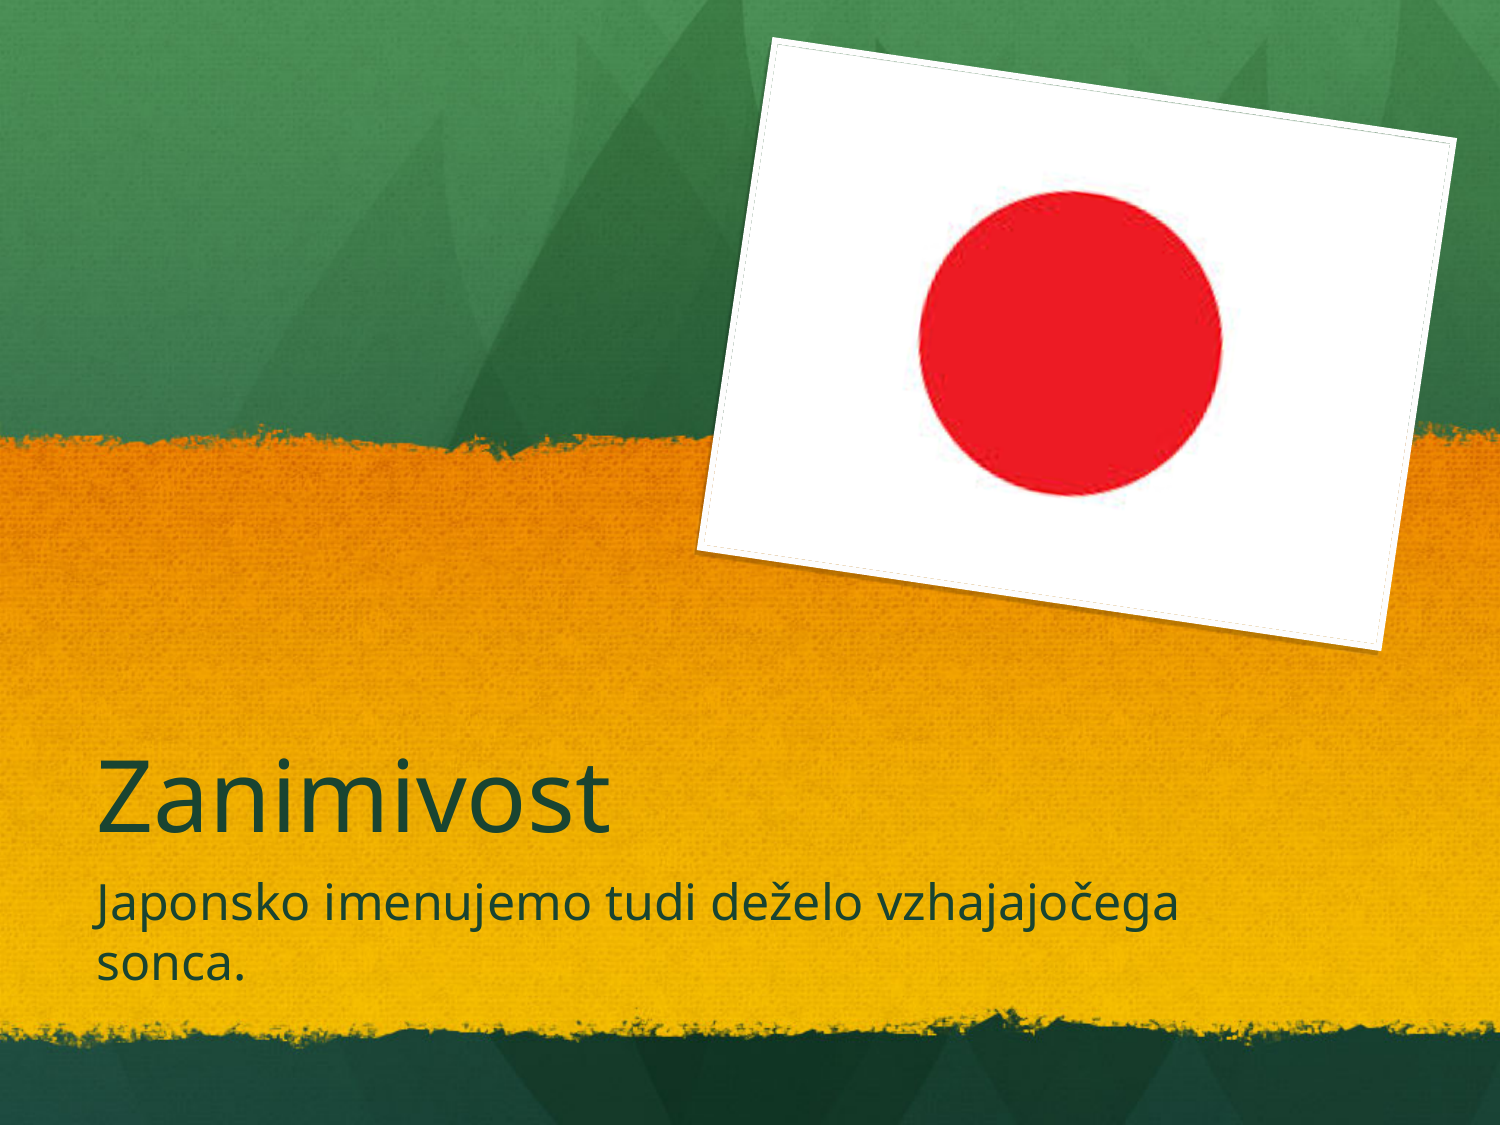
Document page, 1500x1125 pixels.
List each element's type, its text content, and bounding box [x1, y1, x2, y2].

title Zanimivost [81, 619, 1263, 861]
picture [0, 0, 1500, 1125]
subtitle Japonsko imenujemo tudi deželo vzhajajočega sonca. [81, 862, 1263, 1025]
